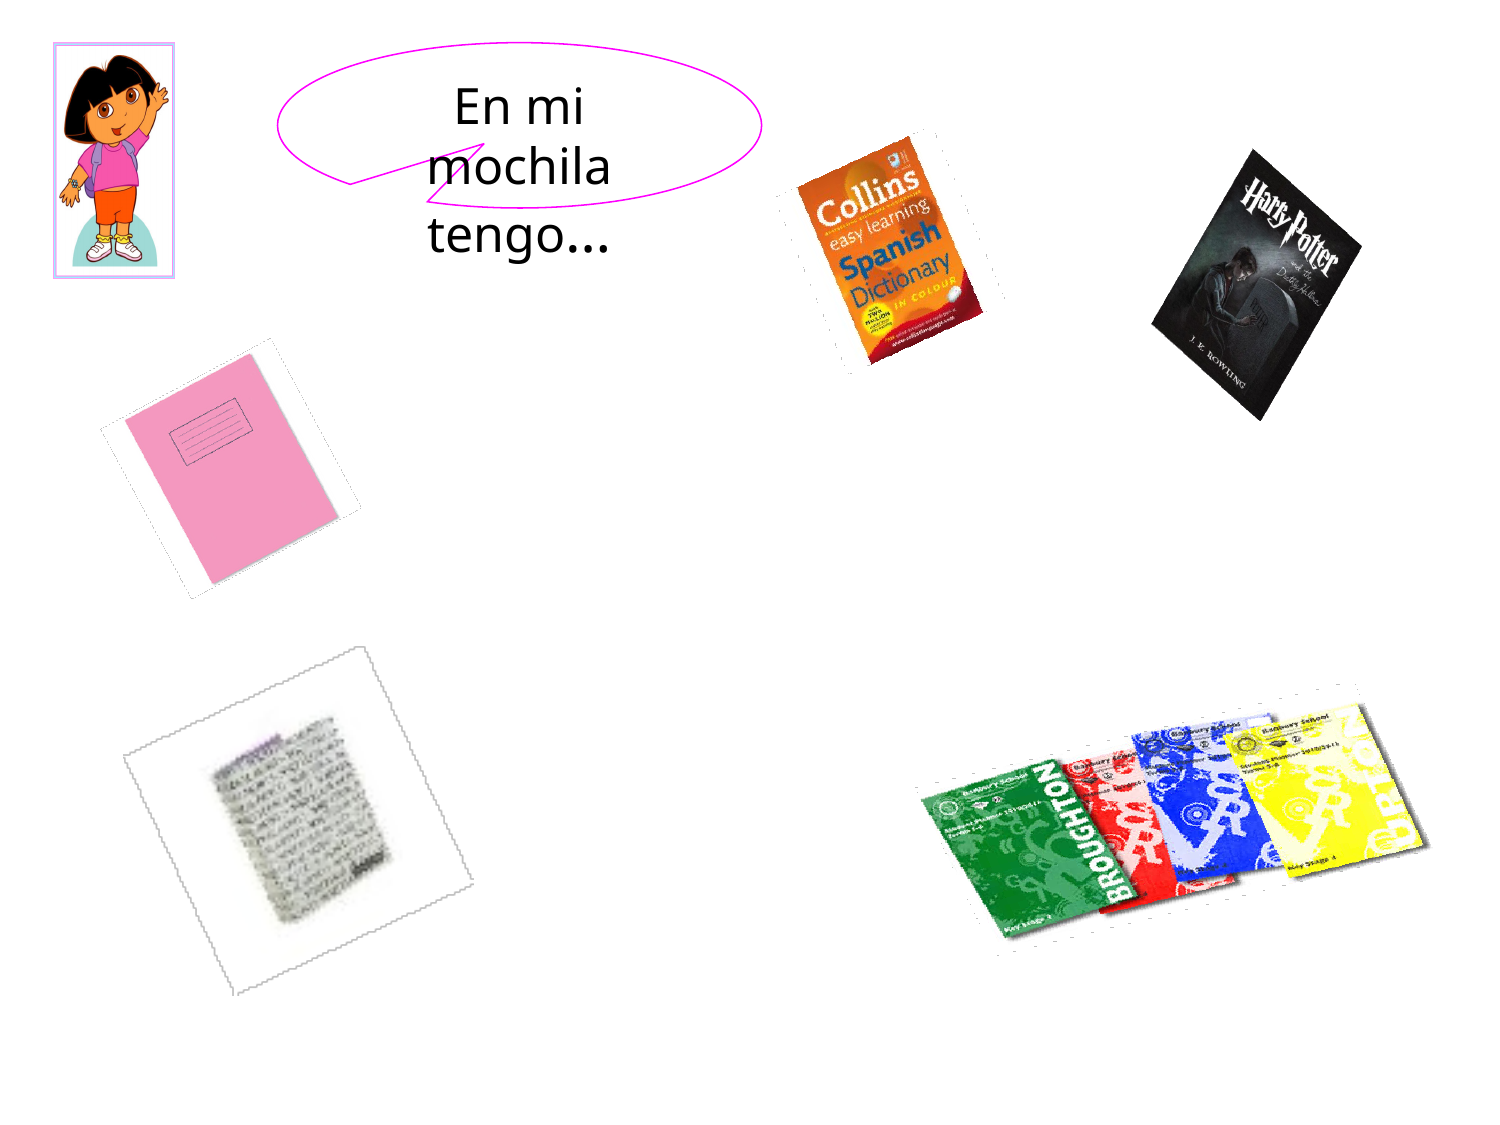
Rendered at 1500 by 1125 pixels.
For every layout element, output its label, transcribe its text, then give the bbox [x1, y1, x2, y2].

picture [1151, 148, 1362, 421]
picture [915, 680, 1433, 956]
picture [123, 645, 474, 996]
picture [100, 338, 361, 599]
text_box En mi mochila tengo… [277, 42, 762, 208]
picture [773, 125, 1005, 374]
picture [53, 42, 175, 279]
